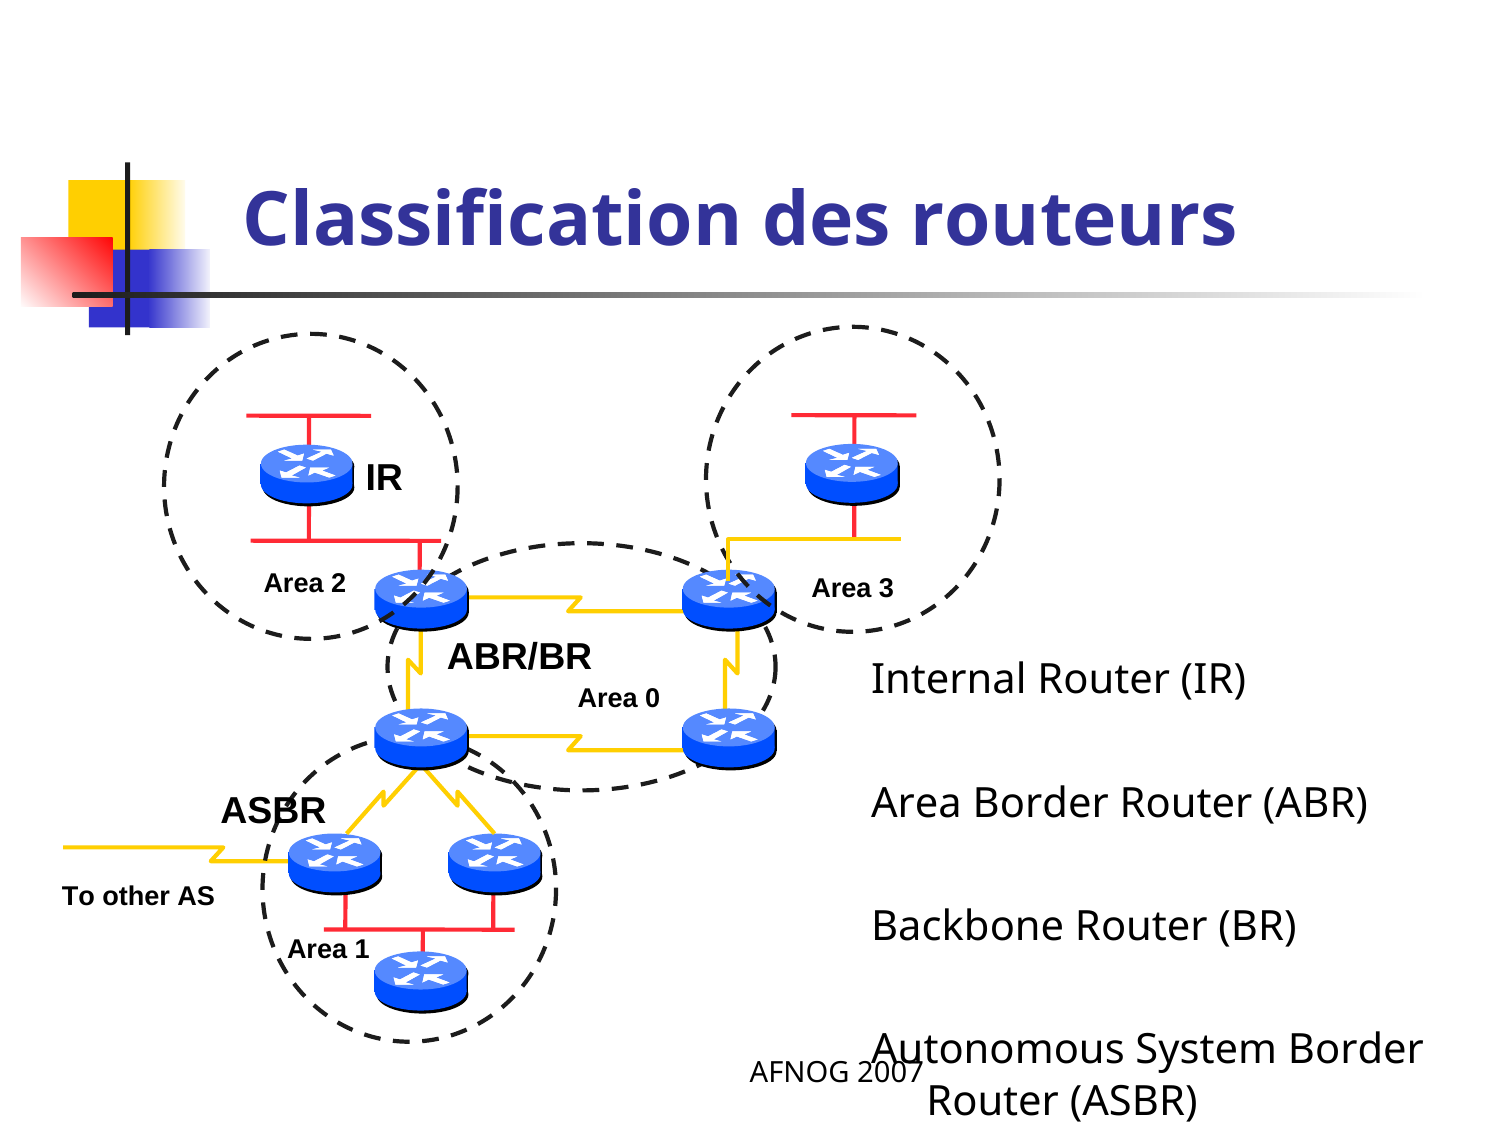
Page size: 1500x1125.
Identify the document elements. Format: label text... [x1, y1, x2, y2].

text_box Area 3 [781, 558, 925, 619]
title Classification des routeurs [188, 35, 1468, 276]
picture [285, 830, 389, 903]
text_box ASBR [190, 774, 357, 847]
picture [679, 705, 783, 778]
text_box IR [335, 441, 434, 514]
text_box Area 0 [547, 667, 691, 728]
picture [445, 830, 549, 903]
text_box ABR/BR [416, 621, 623, 693]
picture [257, 441, 335, 514]
text_box To other AS [31, 866, 246, 927]
picture [679, 566, 783, 639]
picture [371, 566, 475, 639]
list Internal Router (IR) Area Border Router (ABR) Backbone Router (BR) Autonomous System Border Router (ASBR) [856, 645, 1463, 1084]
picture [371, 948, 475, 1021]
text_box Area 2 [233, 553, 377, 613]
text_box Area 1 [272, 926, 385, 972]
picture [802, 440, 906, 513]
picture [371, 705, 475, 778]
